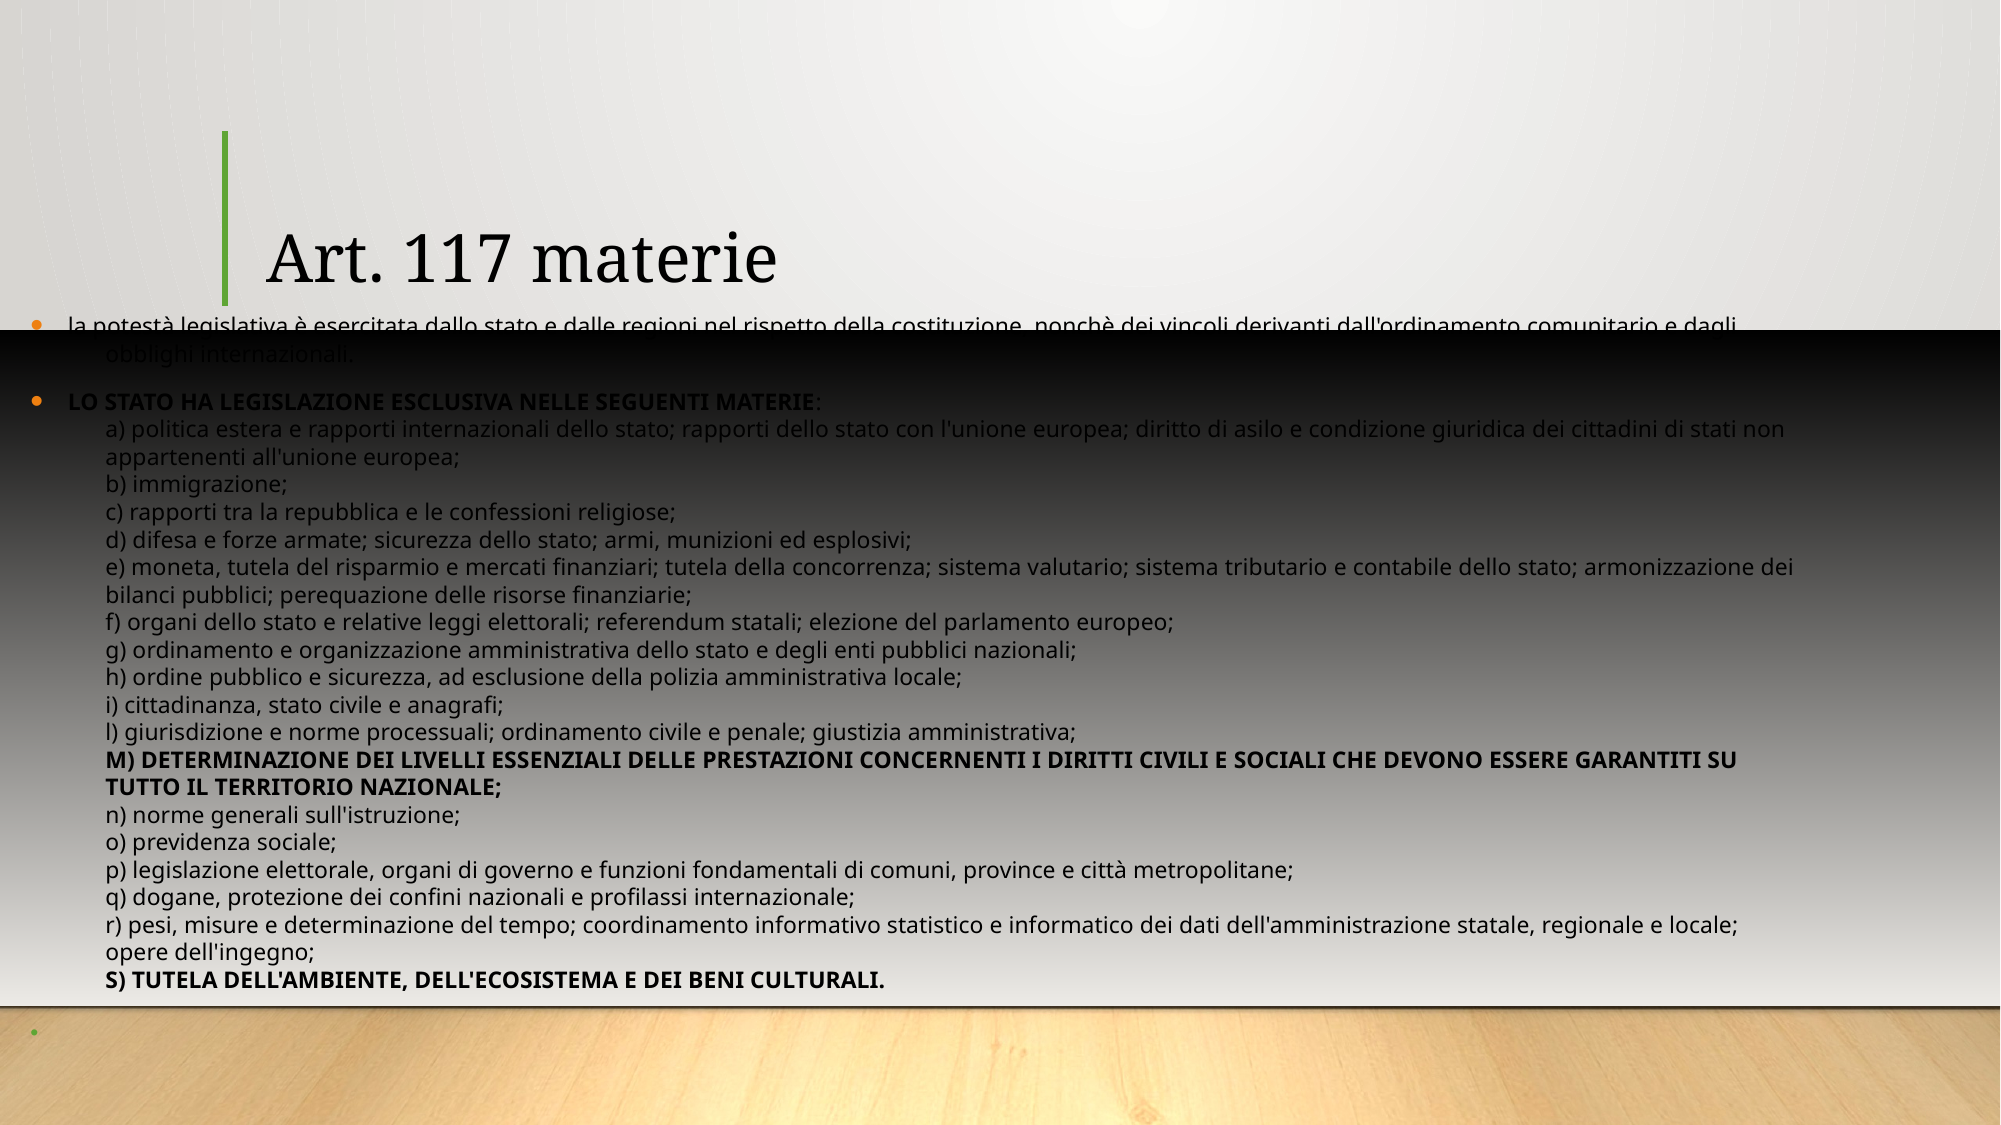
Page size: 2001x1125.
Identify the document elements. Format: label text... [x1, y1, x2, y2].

title Art. 117 materie [251, 131, 1814, 304]
list la potestà legislativa è esercitata dallo stato e dalle regioni nel rispetto della costituzione, nonchè dei vincoli derivanti dall'ordinamento comunitario e dagli obblighi internazionali. LO STATO HA LEGISLAZIONE ESCLUSIVA NELLE SEGUENTI MATERIE: a) politica estera e rapporti internazionali dello stato; rapporti dello stato con l'unione europea; diritto di asilo e condizione giuridica dei cittadini di stati non appartenenti all'unione europea; b) immigrazione; c) rapporti tra la repubblica e le confessioni religiose; d) difesa e forze armate; sicurezza dello stato; armi, munizioni ed esplosivi; e) moneta, tutela del risparmio e mercati finanziari; tutela della concorrenza; sistema valutario; sistema tributario e contabile dello stato; armonizzazione dei bilanci pubblici; perequazione delle risorse finanziarie; f) organi dello stato e relative leggi elettorali; referendum statali; elezione del parlamento europeo; g) ordinamento e organizzazione amministrativa dello stato e degli enti pubblici nazionali; h) ordine pubblico e sicurezza, ad esclusione della polizia amministrativa locale; i) cittadinanza, stato civile e anagrafi; l) giurisdizione e norme processuali; ordinamento civile e penale; giustizia amministrativa; M) DETERMINAZIONE DEI LIVELLI ESSENZIALI DELLE PRESTAZIONI CONCERNENTI I DIRITTI CIVILI E SOCIALI CHE DEVONO ESSERE GARANTITI SU TUTTO IL TERRITORIO NAZIONALE; n) norme generali sull'istruzione; o) previdenza sociale; p) legislazione elettorale, organi di governo e funzioni fondamentali di comuni, province e città metropolitane; q) dogane, protezione dei confini nazionali e profilassi internazionale; r) pesi, misure e determinazione del tempo; coordinamento informativo statistico e informatico dei dati dell'amministrazione statale, regionale e locale; opere dell'ingegno; S) TUTELA DELL'AMBIENTE, DELL'ECOSISTEMA E DEI BENI CULTURALI. [15, 304, 1814, 1015]
